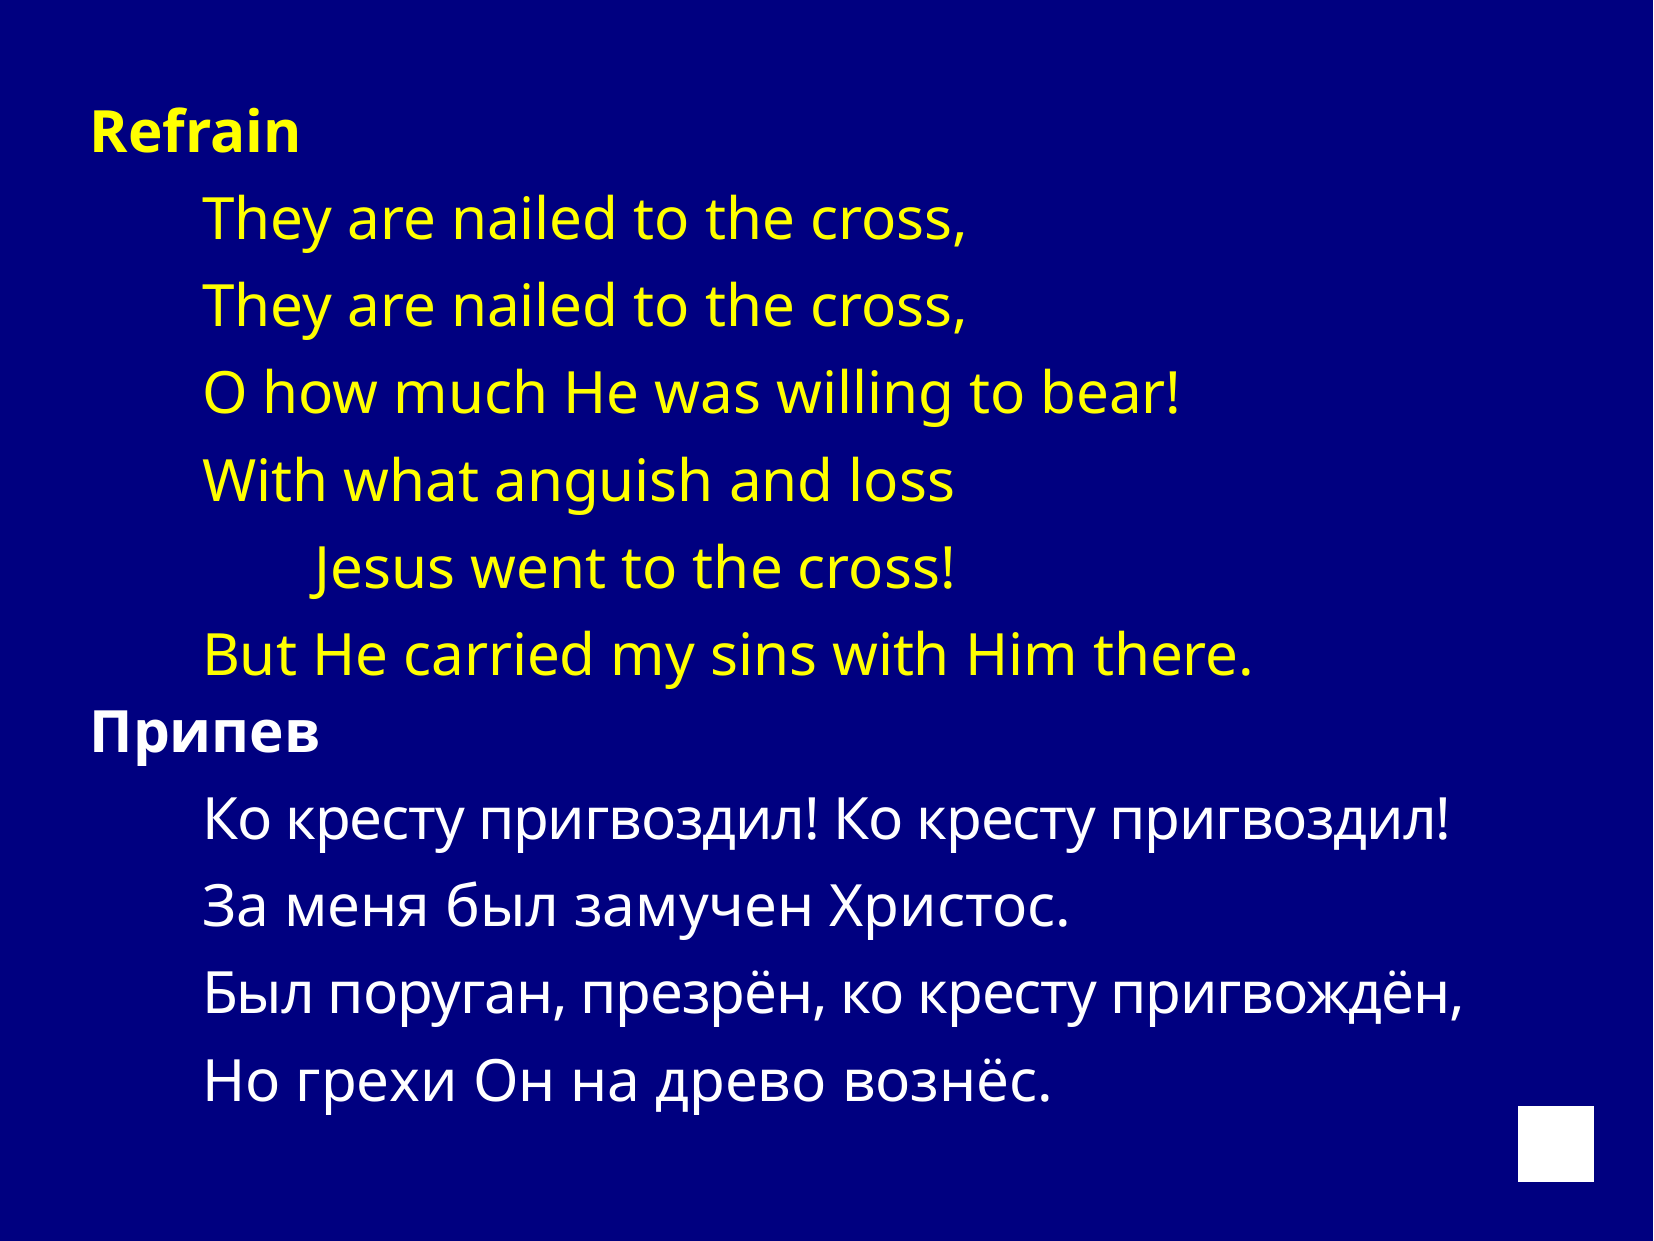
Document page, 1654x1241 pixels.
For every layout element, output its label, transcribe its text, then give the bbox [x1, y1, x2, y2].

text_box [1518, 1163, 1594, 1182]
text_box Refrain They are nailed to the cross, They are nailed to the cross, O how much He was willing to bear! With what anguish and loss Jesus went to the cross! But He carried my sins with Him there. [75, 75, 1576, 675]
text_box Припев Ко кресту пригвоздил! Ко кресту пригвоздил! За меня был замучен Христос. Был поруган, презрён, ко кресту пригвождён, Но грехи Он на древо вознёс. [75, 675, 1653, 1163]
